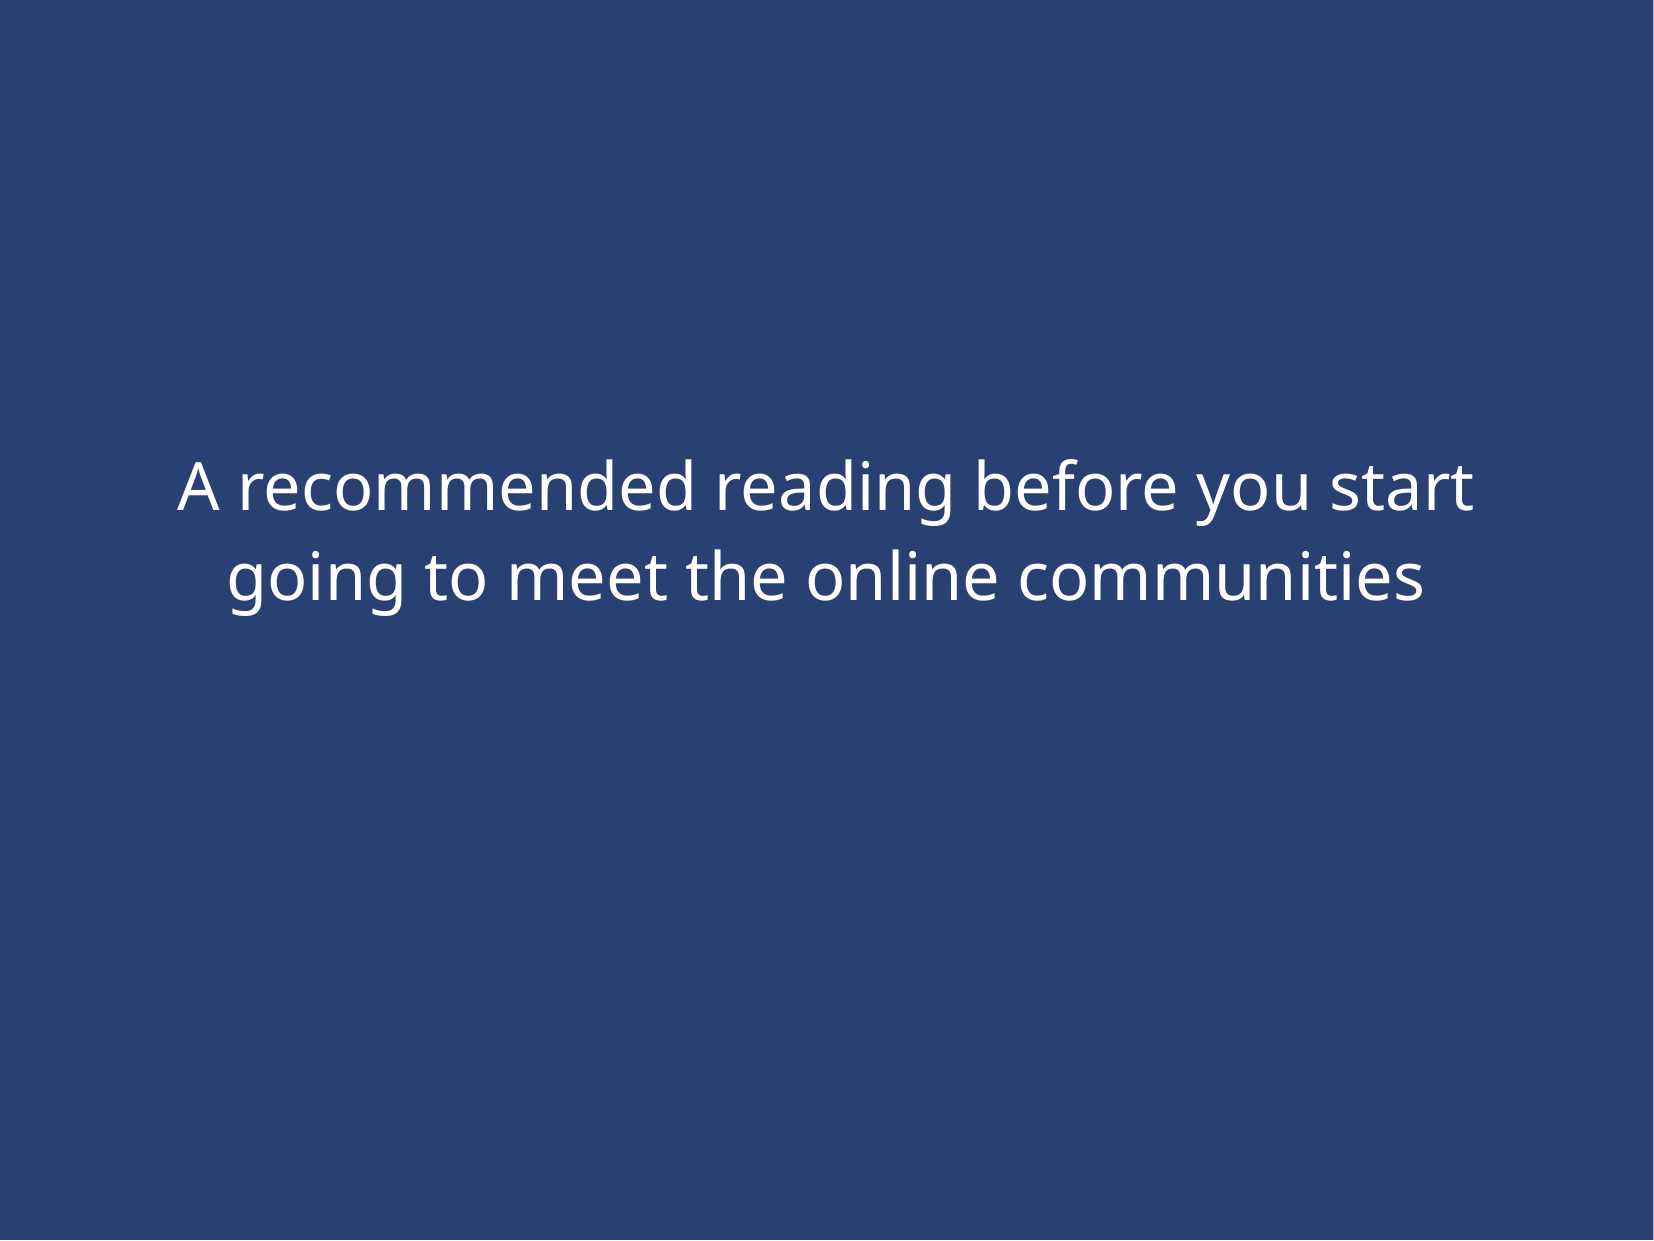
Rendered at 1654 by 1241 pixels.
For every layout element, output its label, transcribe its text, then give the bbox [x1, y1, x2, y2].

subtitle A recommended reading before you start going to meet the online communities [82, 49, 1571, 1109]
